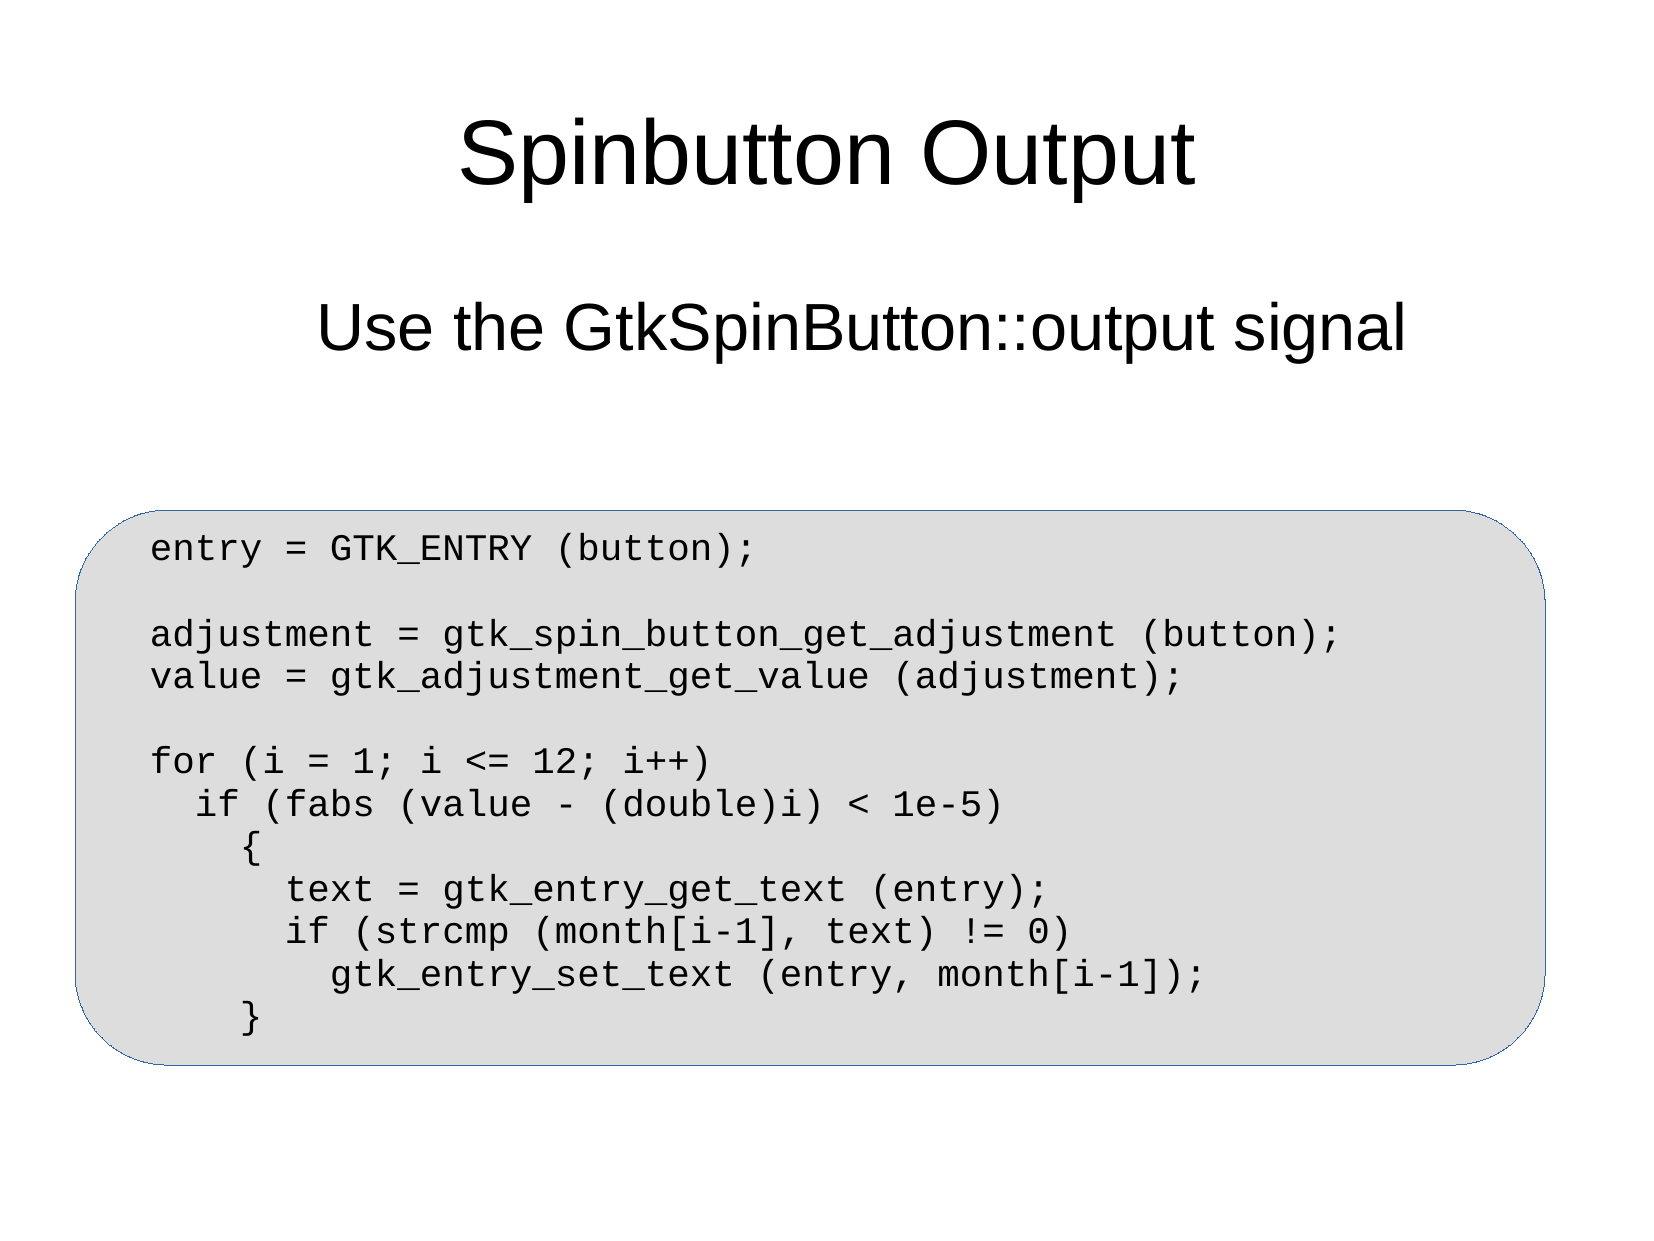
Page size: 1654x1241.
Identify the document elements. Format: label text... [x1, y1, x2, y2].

text_box [1520, 539, 1546, 1036]
list Use the GtkSpinButton::output signal [82, 290, 1571, 391]
text_box [75, 510, 1507, 1066]
title Spinbutton Output [82, 49, 1571, 257]
text_box entry = GTK_ENTRY (button); adjustment = gtk_spin_button_get_adjustment (button); value = gtk_adjustment_get_value (adjustment); for (i = 1; i <= 12; i++) if (fabs (value - (double)i) < 1e-5) { text = gtk_entry_get_text (entry); if (strcmp (month[i-1], text) != 0) gtk_entry_set_text (entry, month[i-1]); } [135, 522, 1520, 1048]
